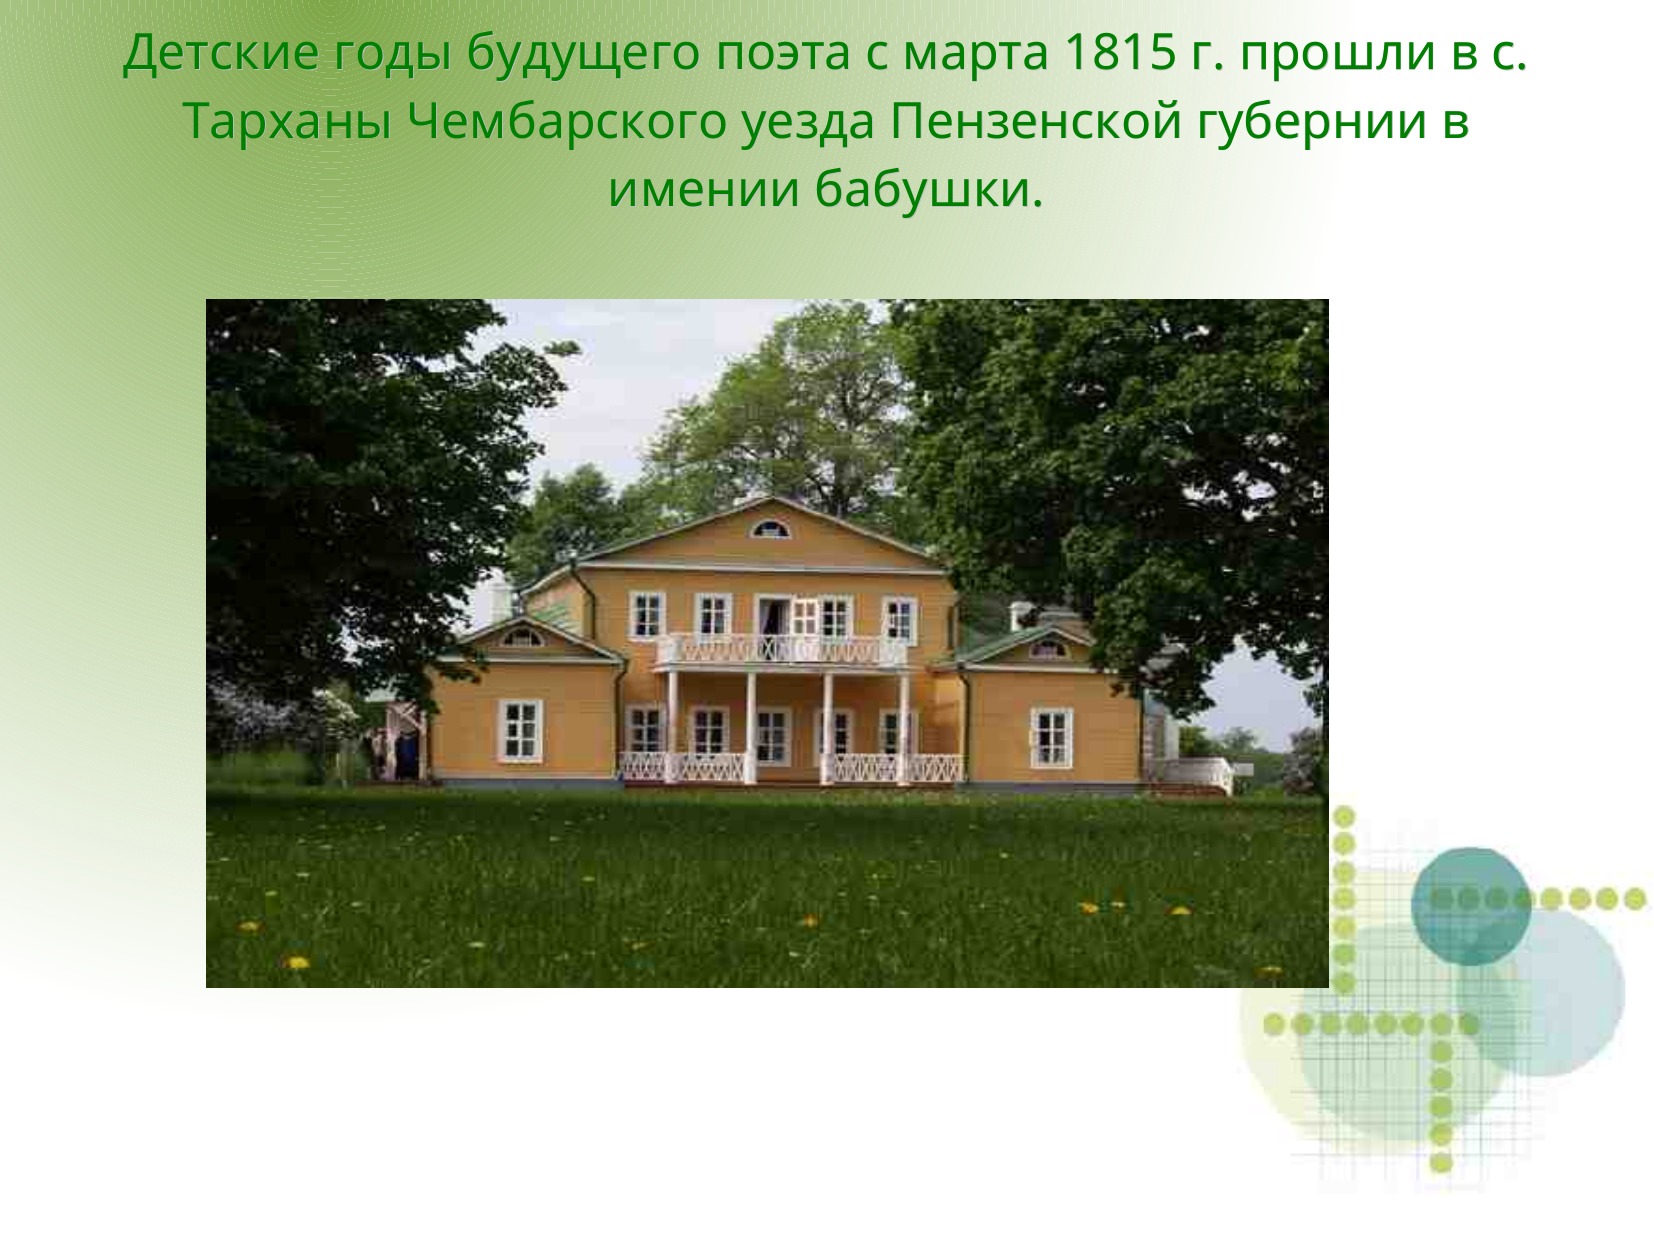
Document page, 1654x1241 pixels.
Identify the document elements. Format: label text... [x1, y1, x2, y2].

picture [206, 299, 1654, 1211]
title Детские годы будущего поэта с марта 1815 г. прошли в с. Тарханы Чембарского уезда Пензенской губернии в имении бабушки. [82, 32, 1571, 274]
